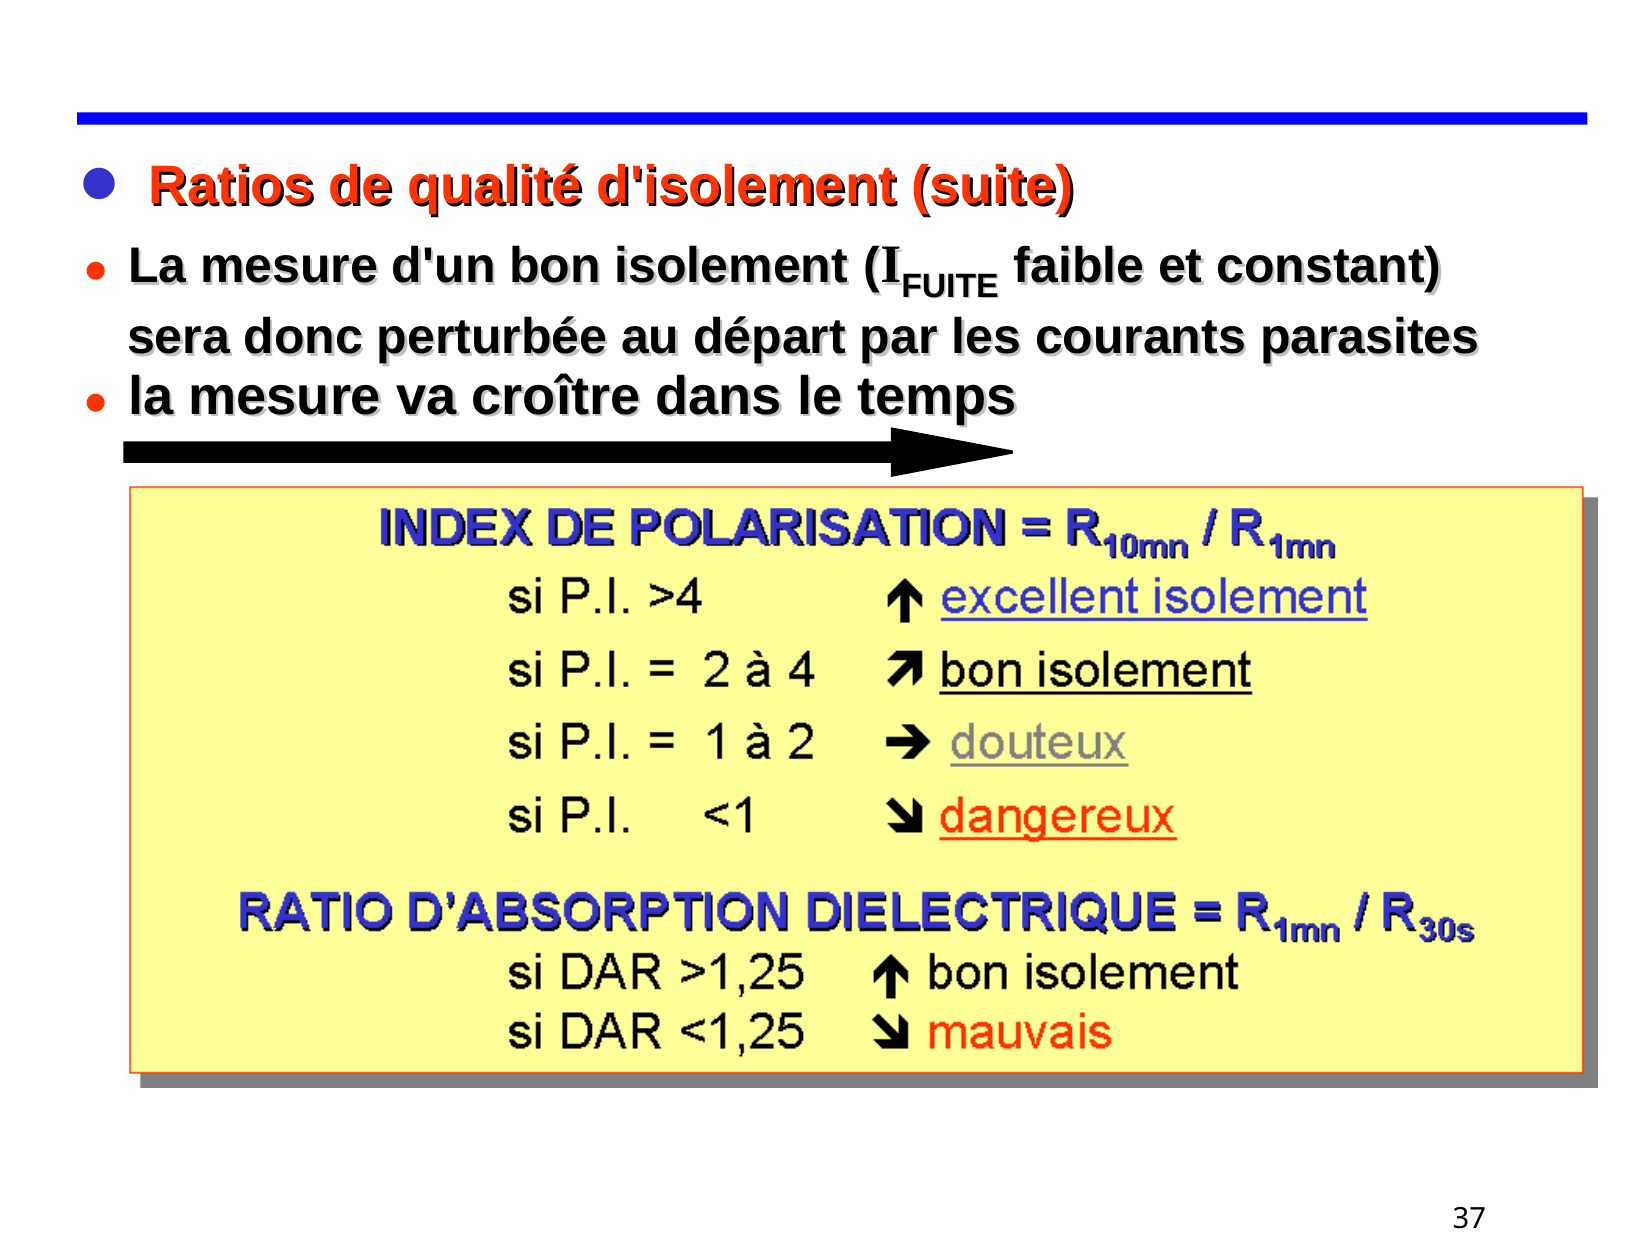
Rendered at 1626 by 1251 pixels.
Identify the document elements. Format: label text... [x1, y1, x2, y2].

text_box [125, 429, 1013, 476]
chart [128, 485, 1598, 1088]
text_box  La mesure d'un bon isolement (IFUITE faible et constant) sera donc perturbée au départ par les courants parasites  la mesure va croître dans le temps [67, 222, 1585, 435]
text_box  Ratios de qualité d'isolement (suite)‏ [62, 137, 1150, 229]
